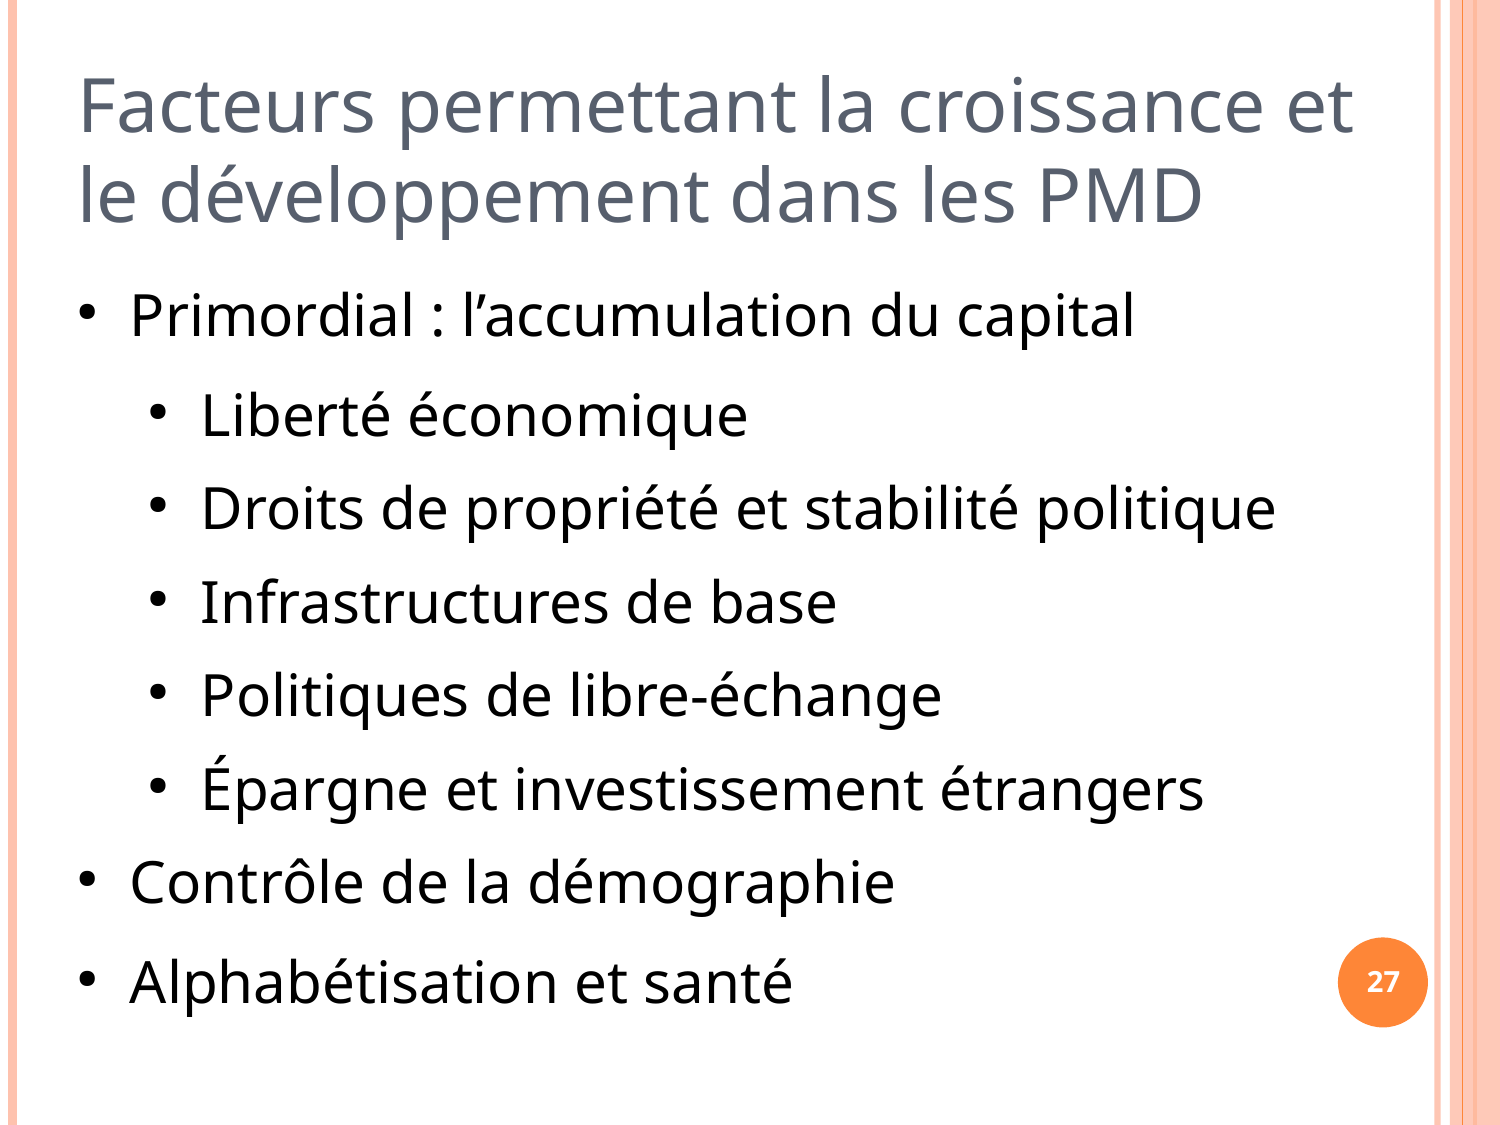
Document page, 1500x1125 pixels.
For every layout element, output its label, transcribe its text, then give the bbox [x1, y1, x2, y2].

title Facteurs permettant la croissance et le développement dans les PMD [62, 37, 1450, 246]
slide_number <numéro> [1333, 940, 1434, 1027]
list Primordial : l’accumulation du capital Liberté économique Droits de propriété et stabilité politique Infrastructures de base Politiques de libre-échange Épargne et investissement étrangers Contrôle de la démographie Alphabétisation et santé [59, 278, 1388, 1063]
